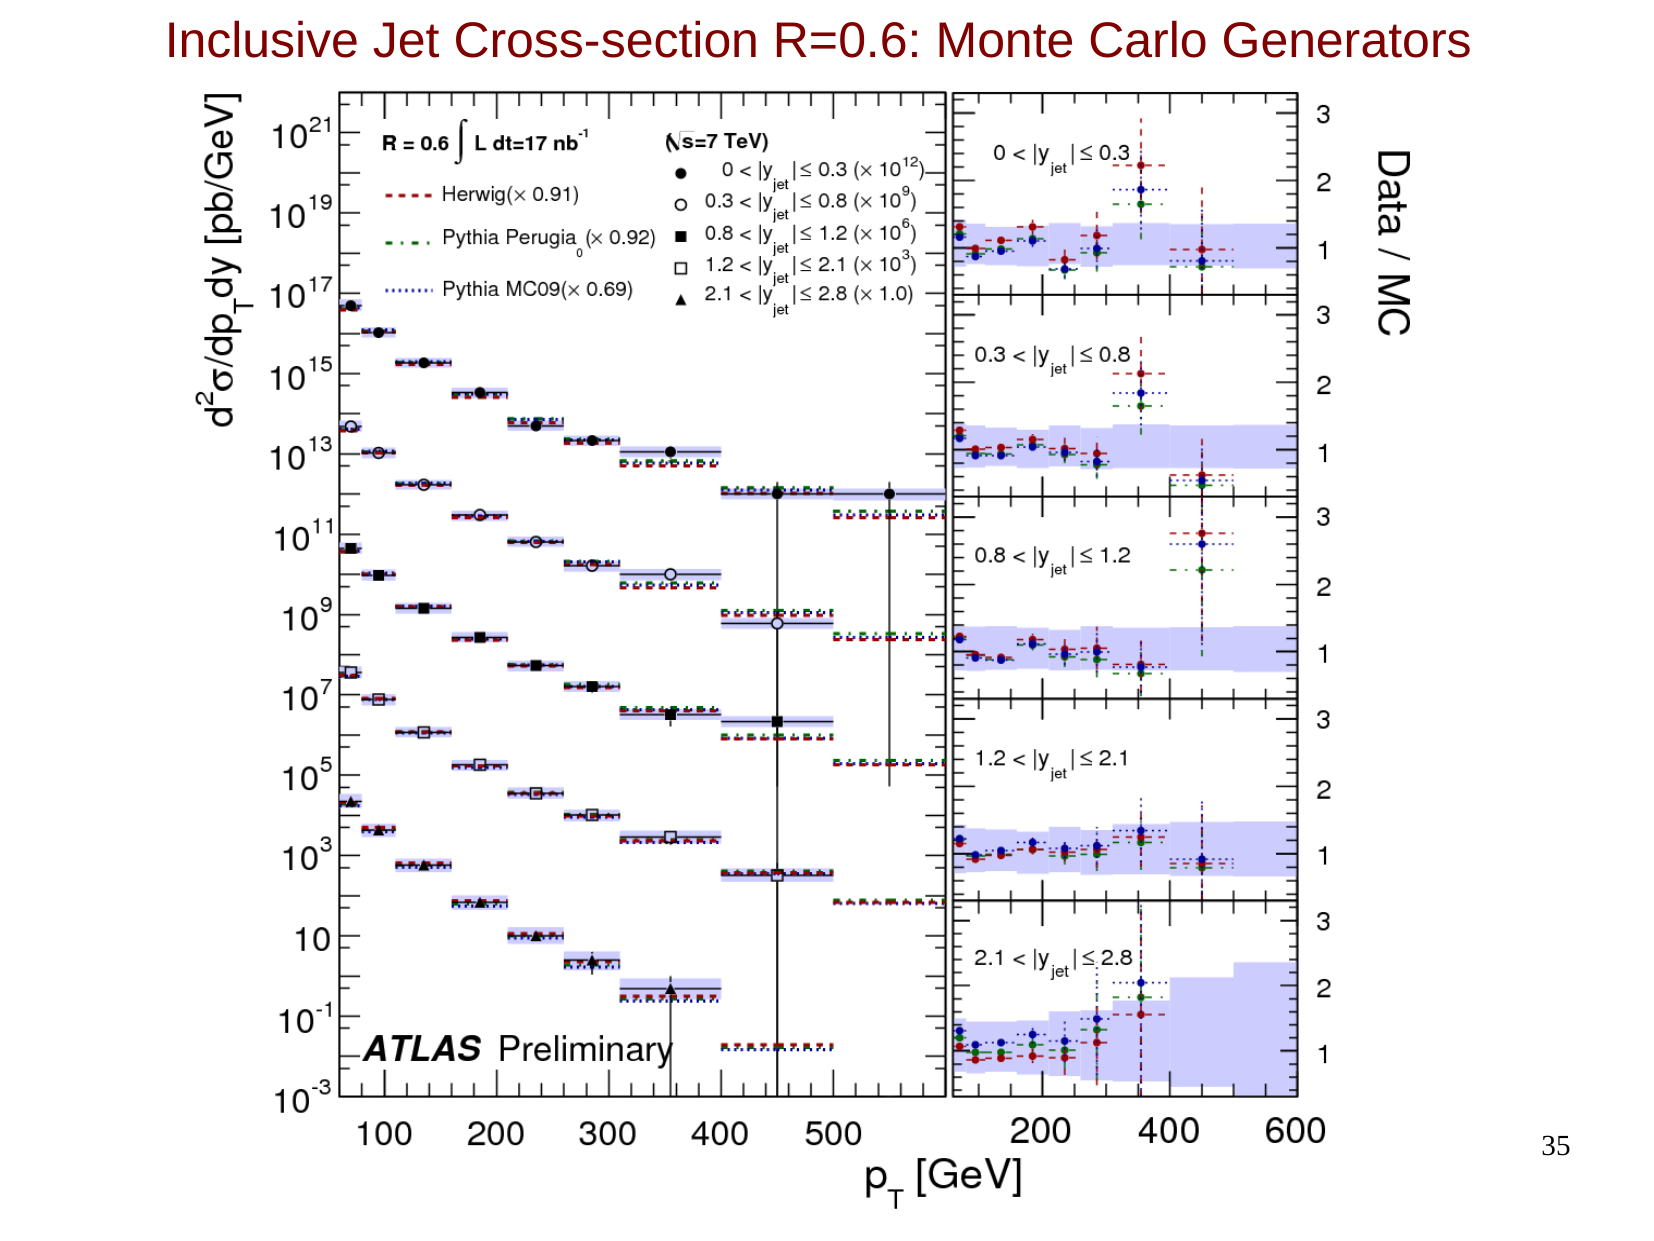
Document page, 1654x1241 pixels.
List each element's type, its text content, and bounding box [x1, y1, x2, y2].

text_box Inclusive Jet Cross-section R=0.6: Monte Carlo Generators [150, 4, 1488, 76]
picture [187, 76, 1422, 1211]
